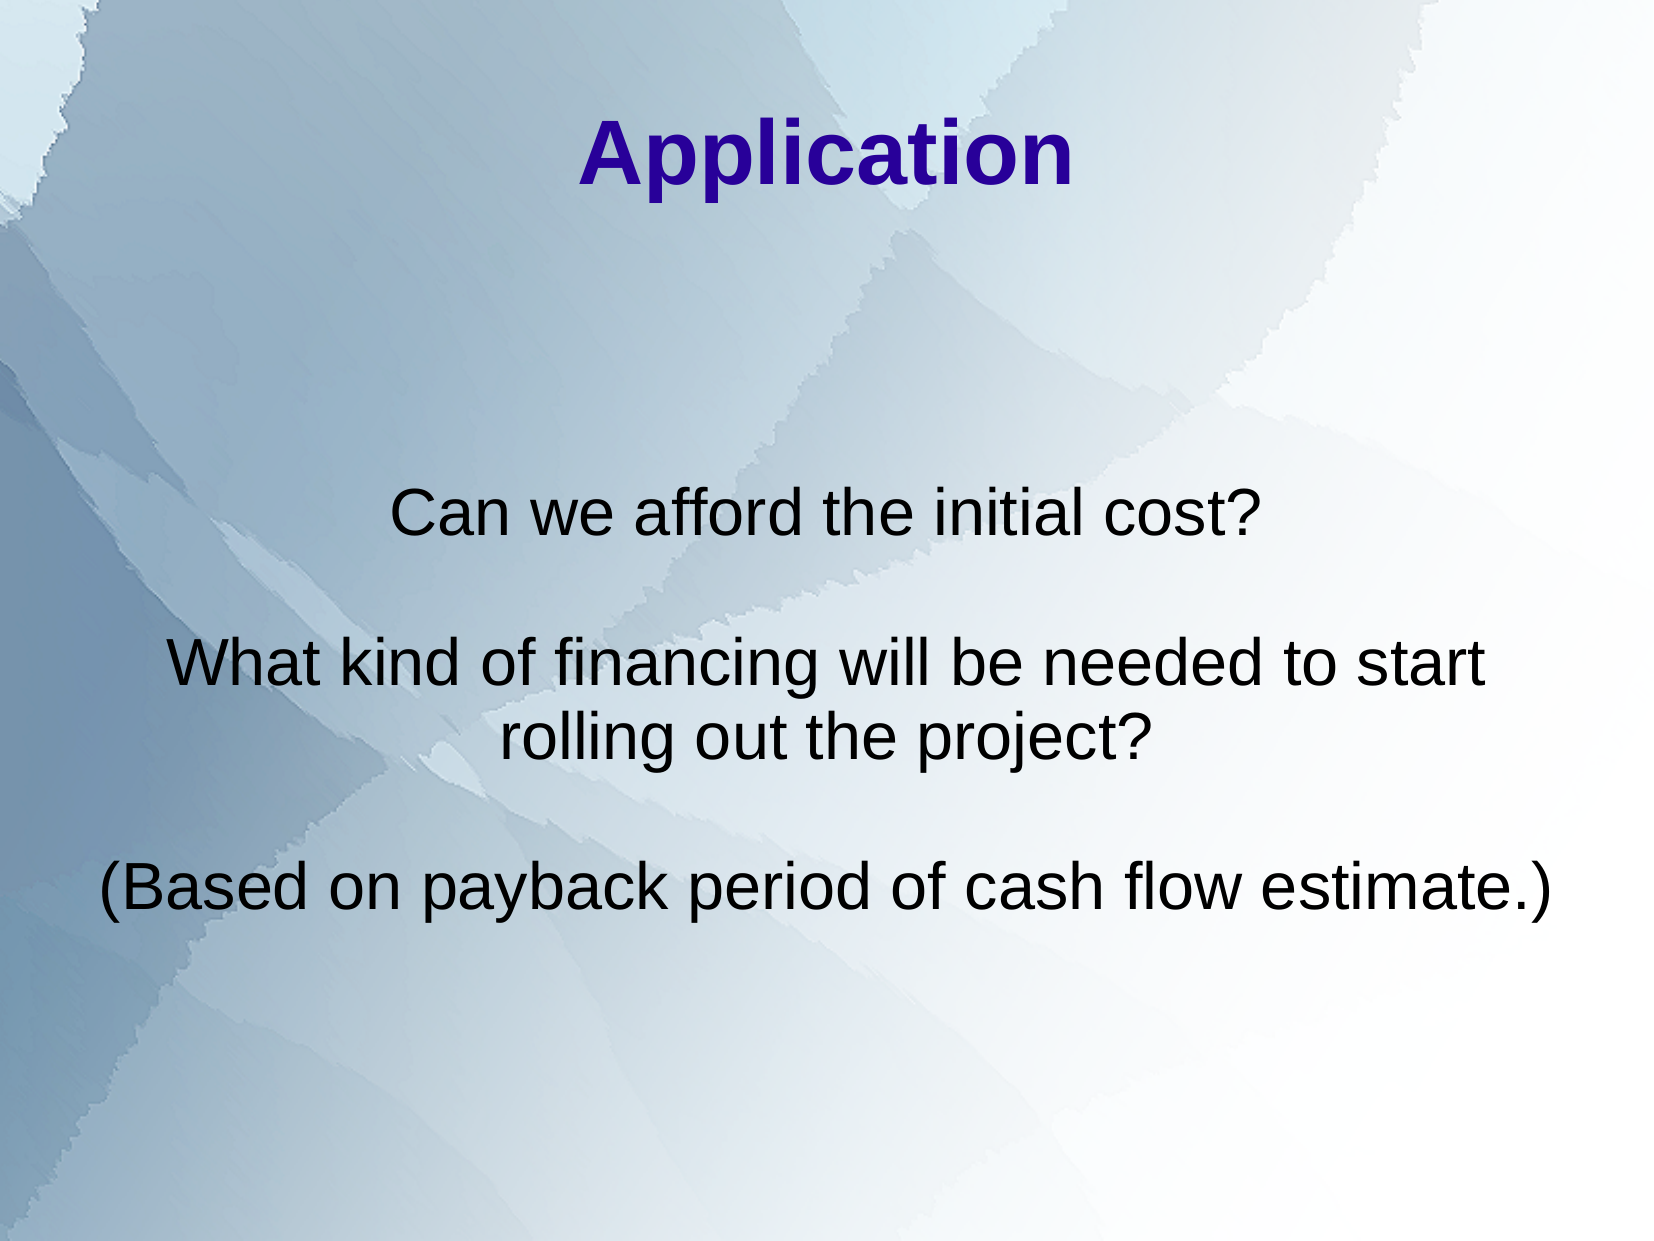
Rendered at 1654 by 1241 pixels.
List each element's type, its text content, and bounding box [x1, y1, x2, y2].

picture [0, 0, 1654, 1241]
subtitle Can we afford the initial cost? What kind of financing will be needed to start rolling out the project? (Based on payback period of cash flow estimate.) [82, 297, 1571, 1102]
title Application [82, 56, 1571, 250]
